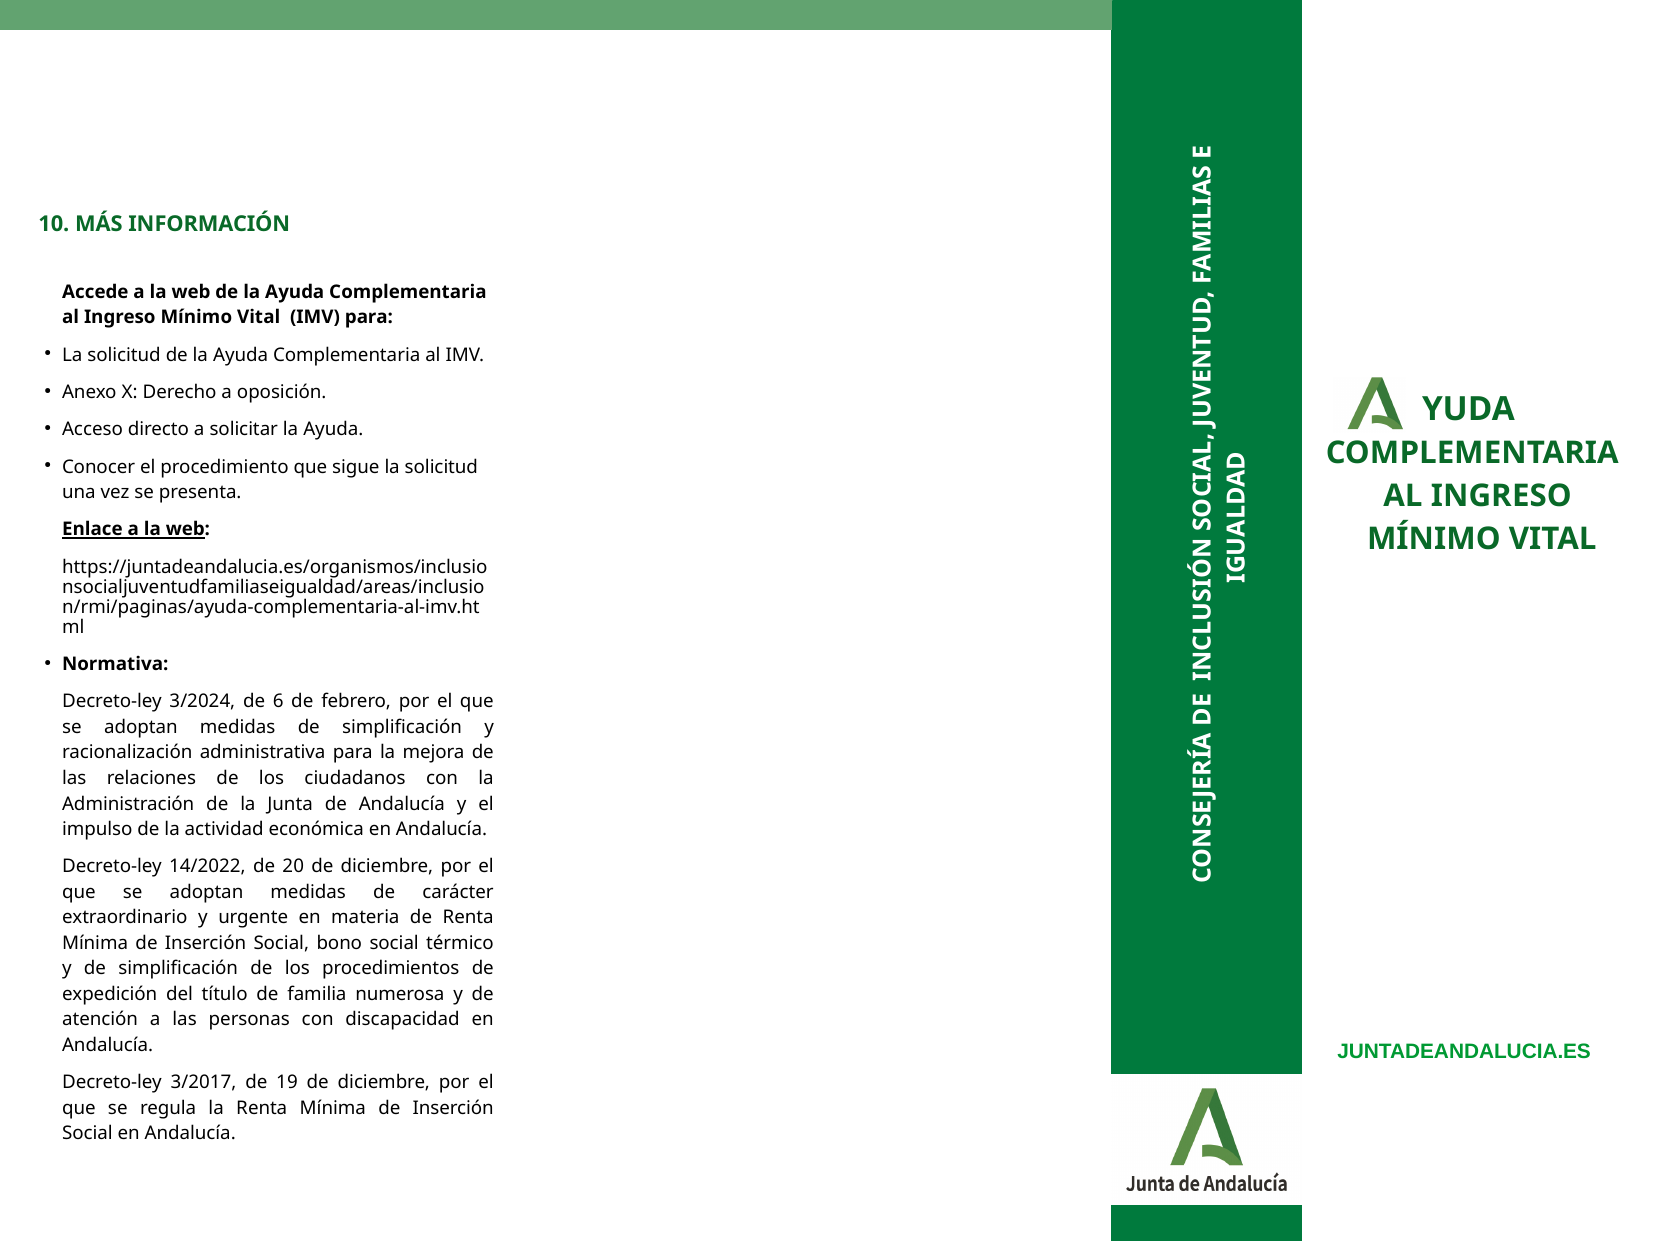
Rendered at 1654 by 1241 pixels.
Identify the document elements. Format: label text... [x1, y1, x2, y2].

text_box 10. MÁS INFORMACIÓN Accede a la web de la Ayuda Complementaria al Ingreso Mínimo Vital (IMV) para: La solicitud de la Ayuda Complementaria al IMV. Anexo X: Derecho a oposición. Acceso directo a solicitar la Ayuda. Conocer el procedimiento que sigue la solicitud una vez se presenta. Enlace a la web: https://juntadeandalucia.es/organismos/inclusionsocialjuventudfamiliaseigualdad/areas/inclusion/rmi/paginas/ayuda-complementaria-al-imv.html Normativa: Decreto-ley 3/2024, de 6 de febrero, por el que se adoptan medidas de simplificación y racionalización administrativa para la mejora de las relaciones de los ciudadanos con la Administración de la Junta de Andalucía y el impulso de la actividad económica en Andalucía. Decreto-ley 14/2022, de 20 de diciembre, por el que se adoptan medidas de carácter extraordinario y urgente en materia de Renta Mínima de Inserción Social, bono social térmico y de simplificación de los procedimientos de expedición del título de familia numerosa y de atención a las personas con discapacidad en Andalucía. Decreto-ley 3/2017, de 19 de diciembre, por el que se regula la Renta Mínima de Inserción Social en Andalucía. [23, 135, 508, 1098]
text_box [0, 0, 1112, 30]
text_box JUNTADEANDALUCIA.ES [1322, 1031, 1630, 1075]
text_box CONSEJERÍA DE INCLUSIÓN SOCIAL, JUVENTUD, FAMILIAS E IGUALDAD [1176, 70, 1264, 959]
picture [0, 0, 1654, 1241]
text_box YUDA COMPLEMENTARIA AL INGRESO MÍNIMO VITAL [1311, 377, 1652, 782]
